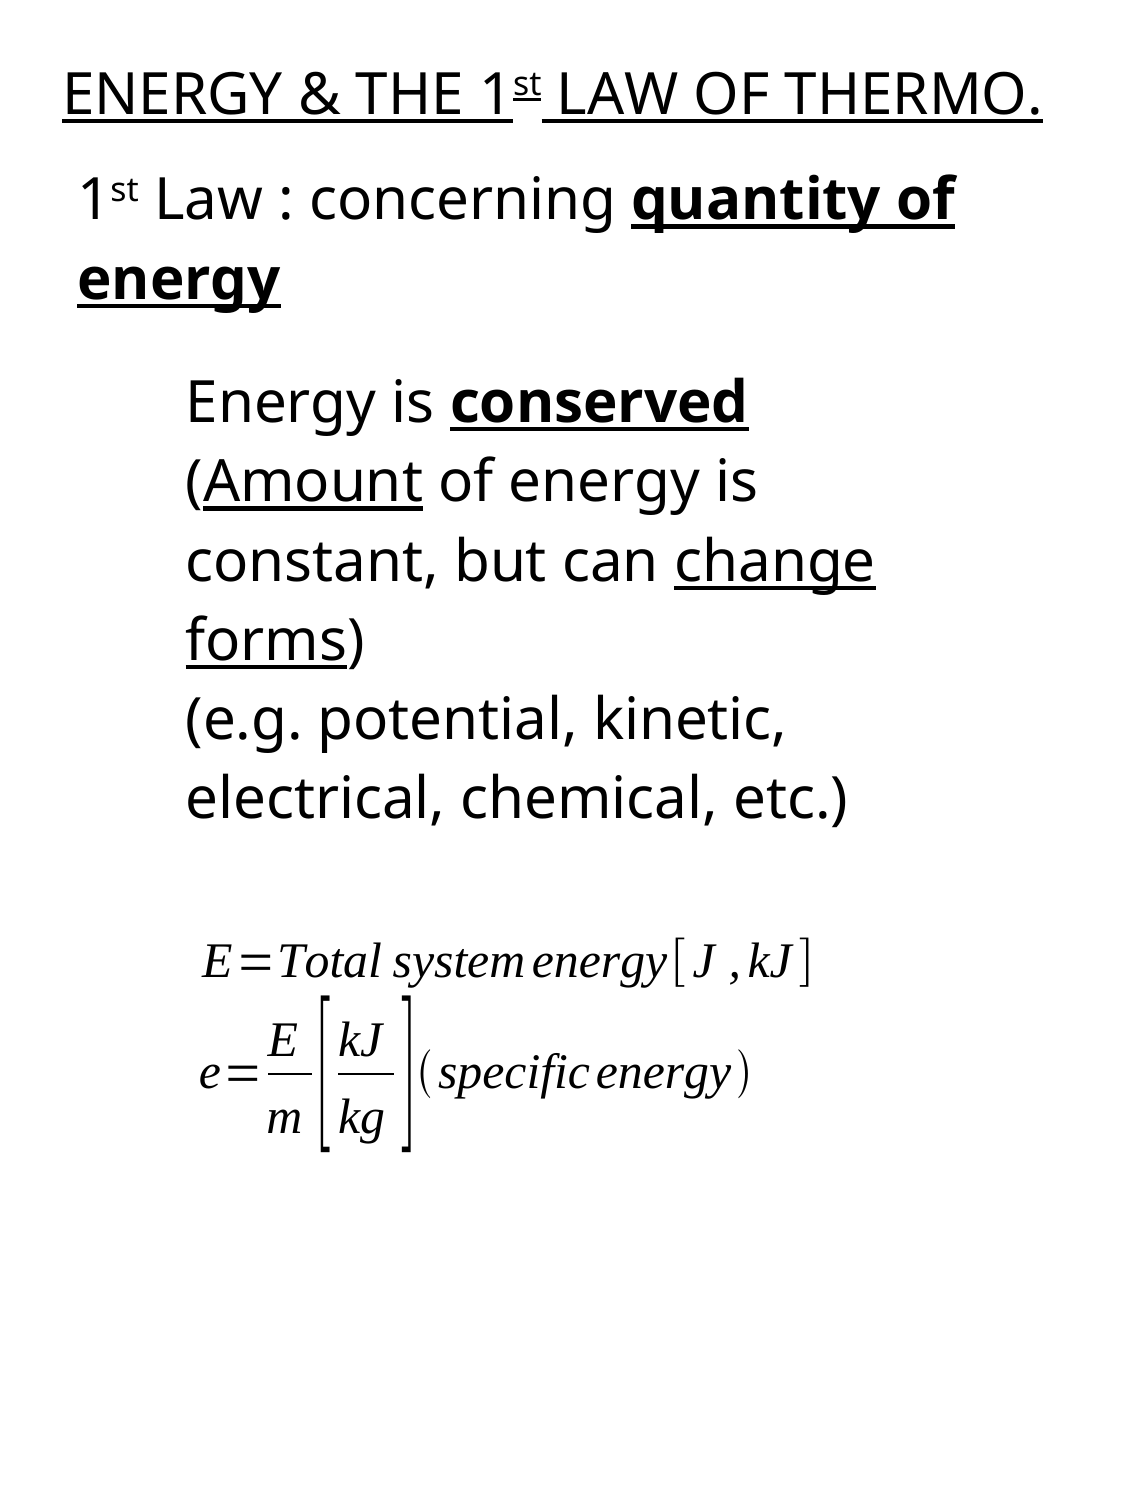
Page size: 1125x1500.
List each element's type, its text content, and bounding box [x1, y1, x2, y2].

chart [192, 921, 820, 1155]
text_box ENERGY & THE 1st LAW OF THERMO. [47, 44, 1088, 140]
text_box 1st Law : concerning quantity of energy [62, 149, 1066, 324]
text_box Energy is conserved (Amount of energy is constant, but can change forms) (e.g. potential, kinetic, electrical, chemical, etc.) [170, 352, 1010, 844]
